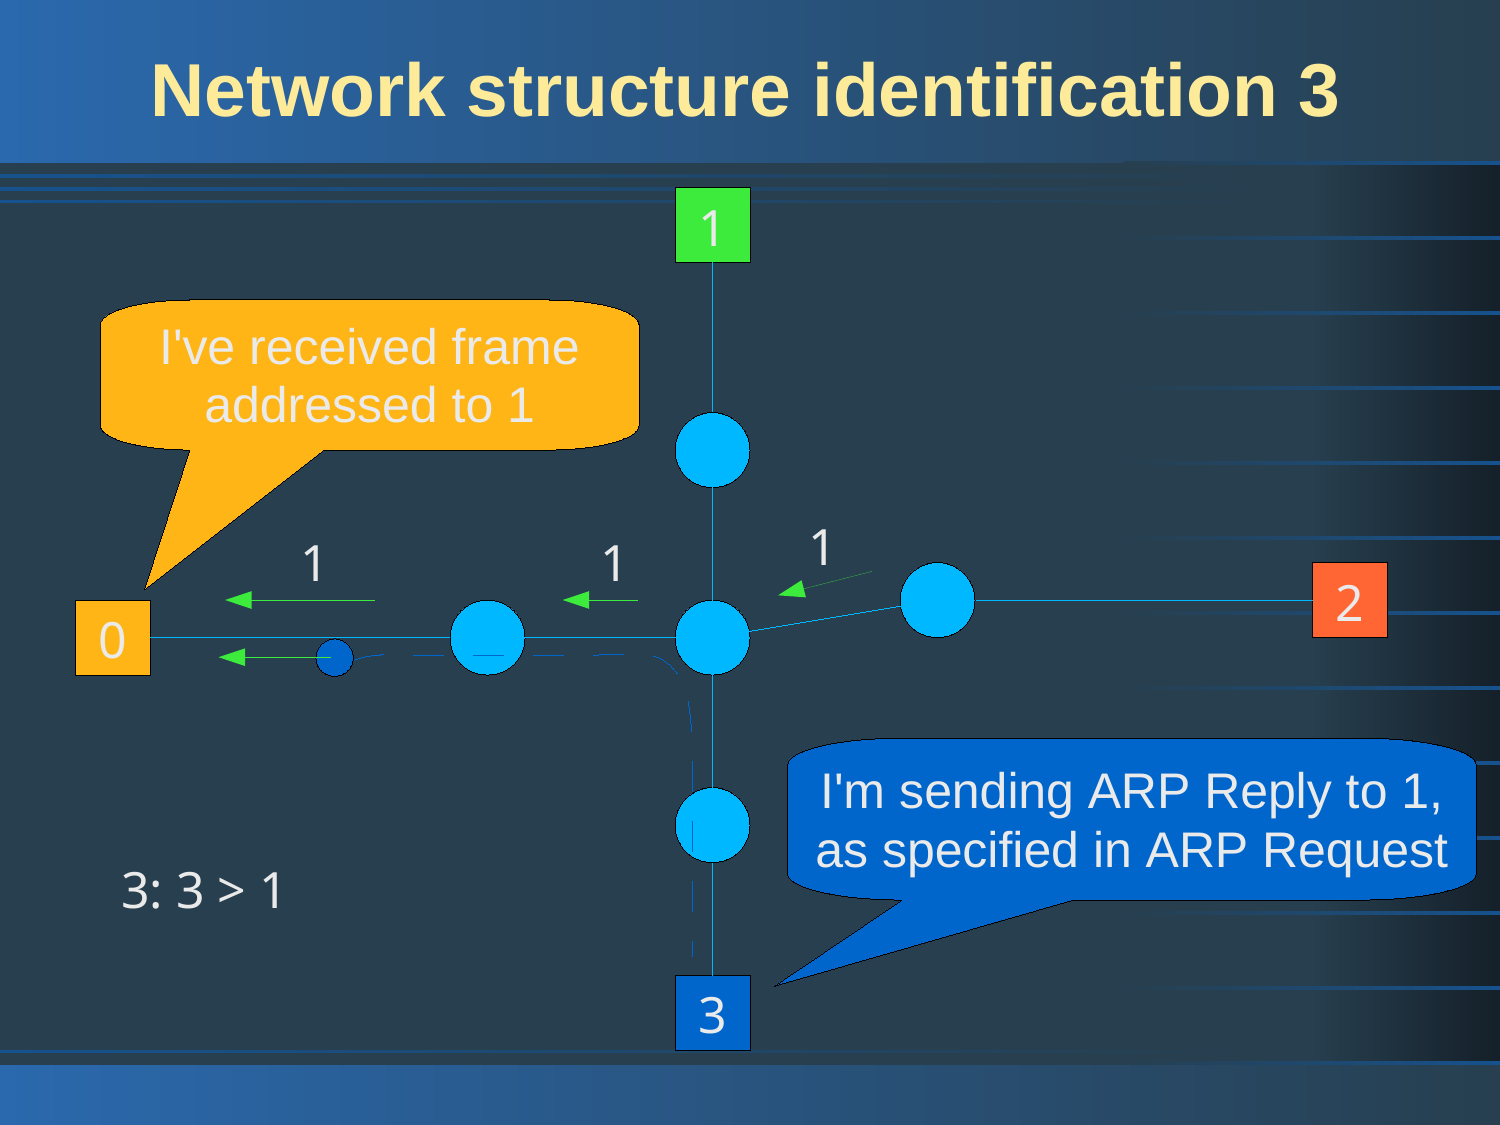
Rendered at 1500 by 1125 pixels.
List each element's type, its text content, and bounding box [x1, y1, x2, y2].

text_box I'm sending ARP Reply to 1, as specified in ARP Request [774, 738, 1477, 987]
text_box [315, 638, 354, 677]
text_box 1 [300, 525, 333, 596]
text_box [675, 412, 751, 488]
text_box [675, 600, 751, 676]
text_box 3: 3 > 1 [121, 851, 317, 922]
title Network structure identification 3 [83, 24, 1409, 151]
text_box [675, 787, 751, 863]
text_box 1 [675, 187, 751, 263]
text_box 0 [75, 600, 151, 676]
text_box 2 [1312, 562, 1388, 638]
text_box 3 [675, 975, 751, 1051]
text_box 1 [808, 508, 847, 580]
text_box I've received frame addressed to 1 [100, 299, 640, 590]
text_box 1 [600, 525, 633, 596]
text_box [900, 562, 976, 638]
text_box [450, 600, 526, 676]
